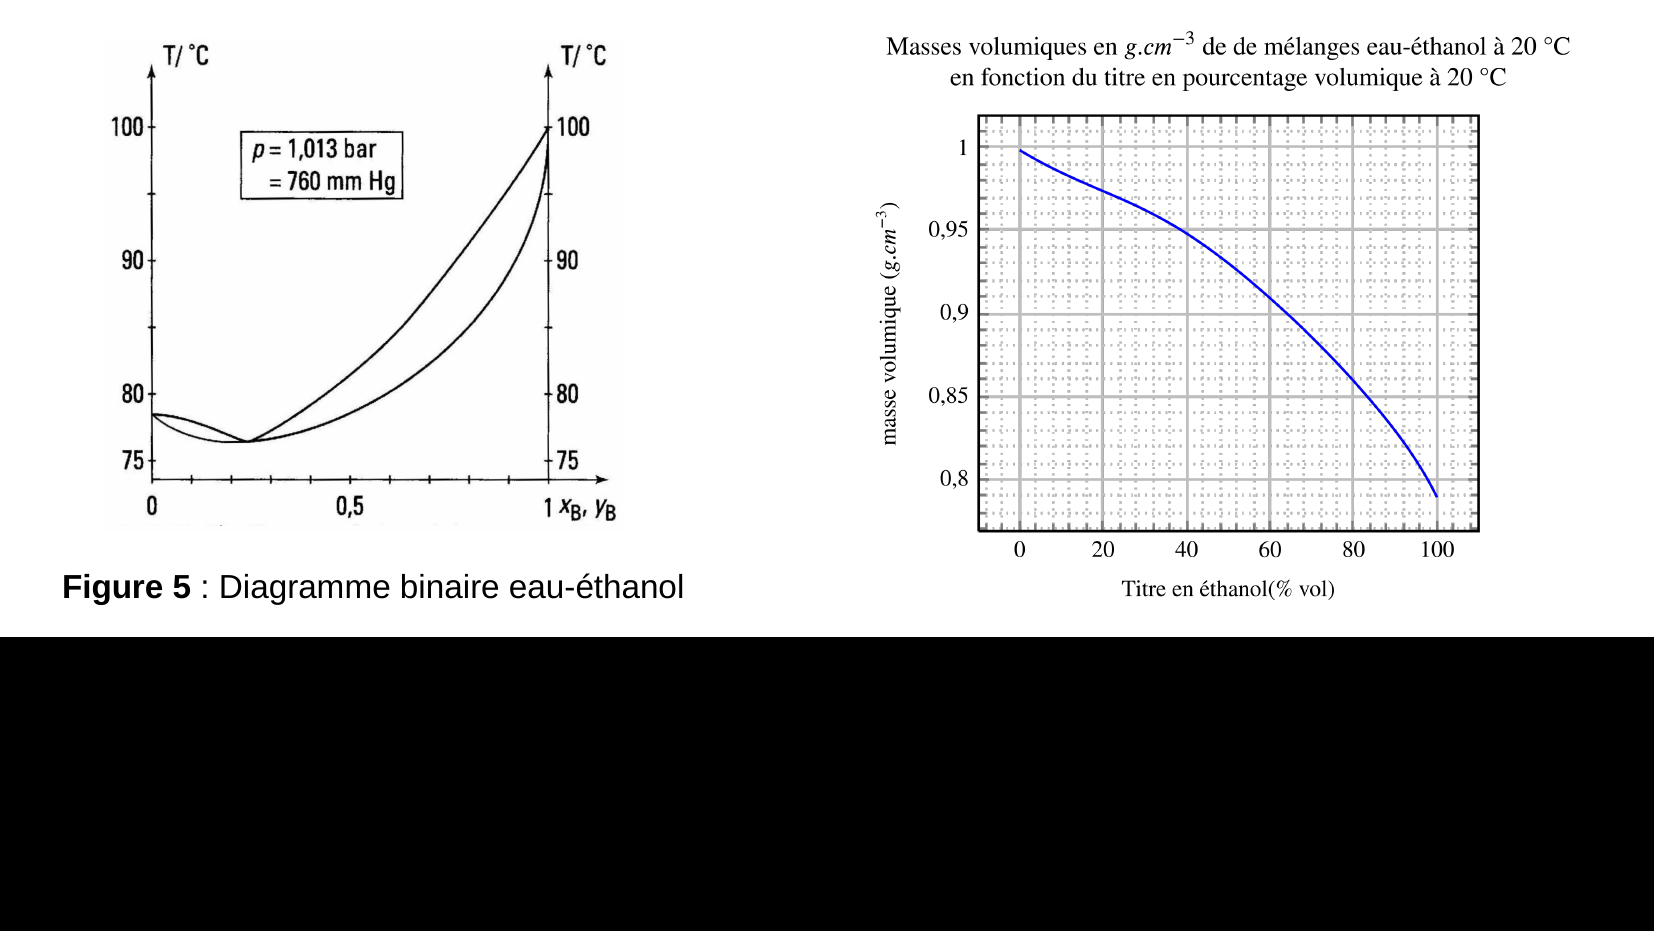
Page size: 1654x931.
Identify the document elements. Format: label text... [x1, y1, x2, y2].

text_box Figure 5 : Diagramme binaire eau-éthanol [47, 560, 721, 637]
picture [874, 29, 1571, 603]
picture [103, 38, 626, 532]
text_box [0, 637, 1654, 931]
